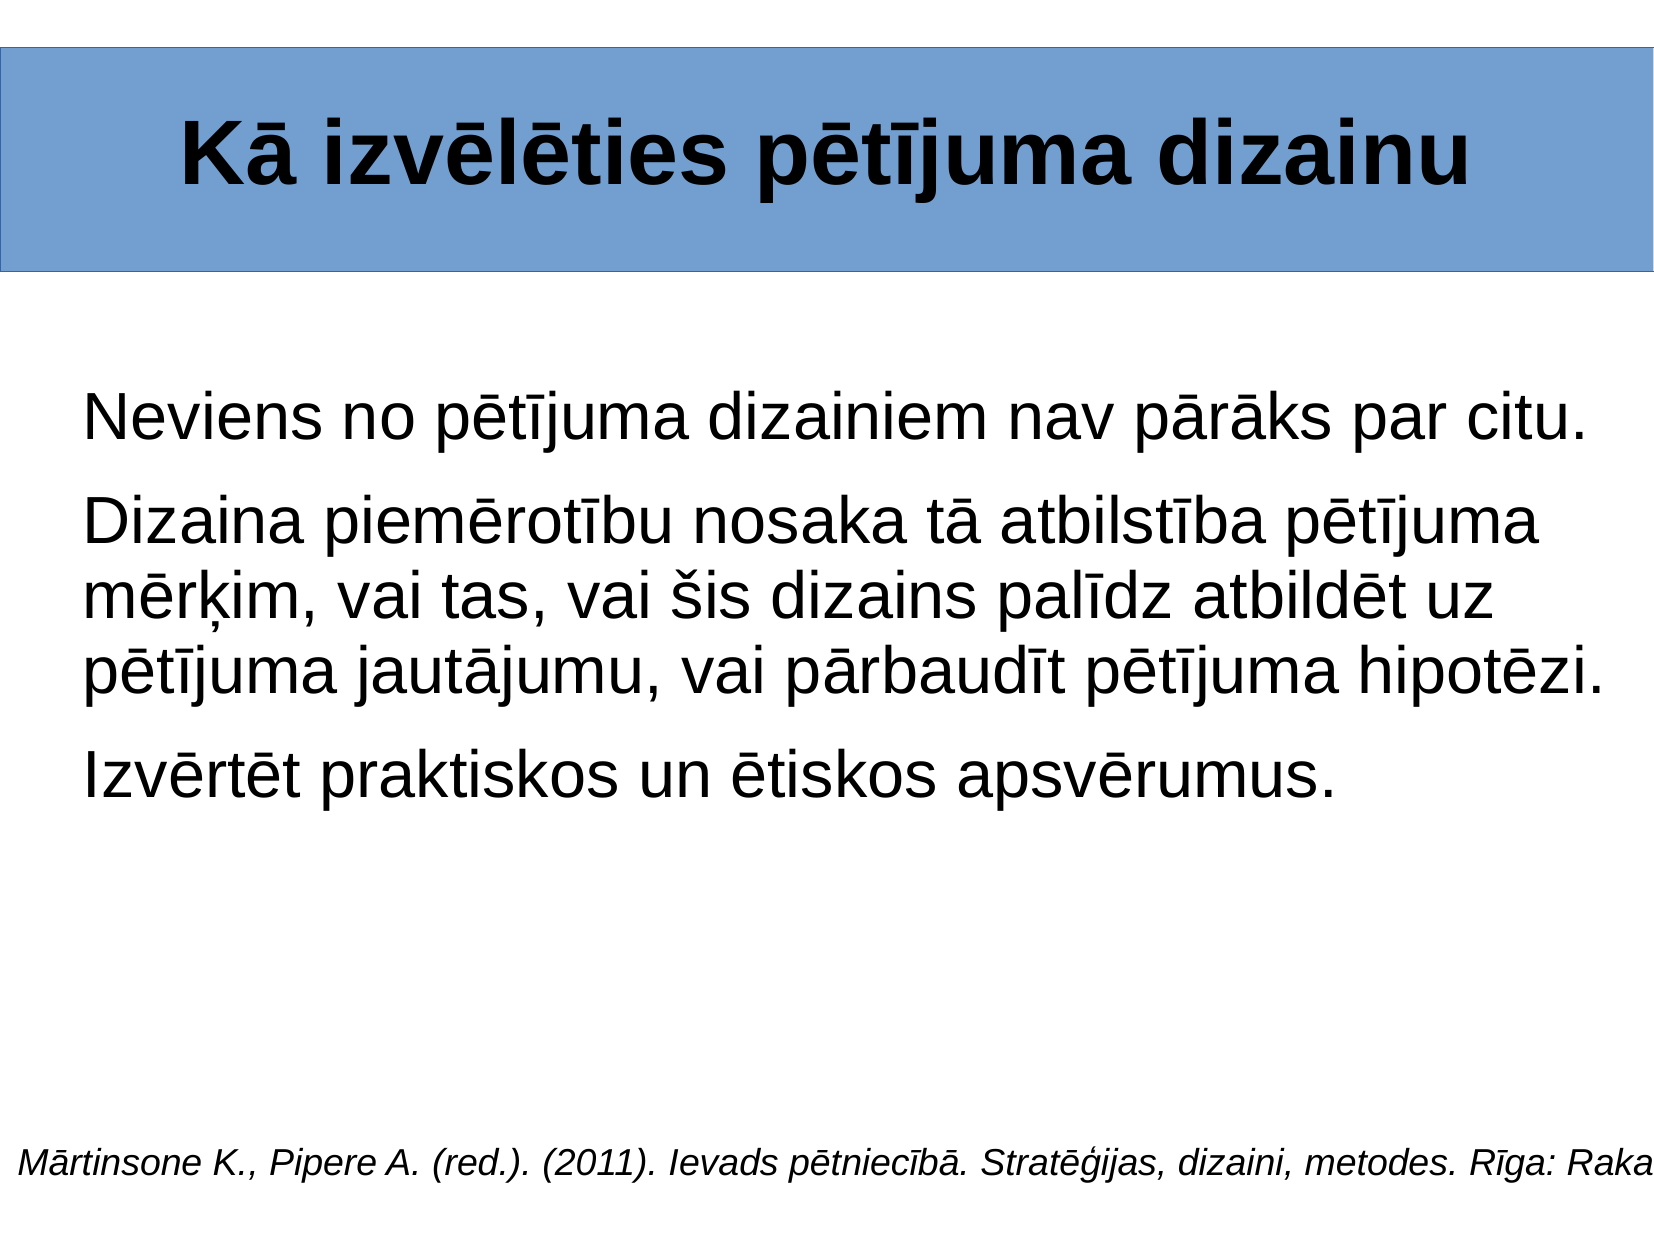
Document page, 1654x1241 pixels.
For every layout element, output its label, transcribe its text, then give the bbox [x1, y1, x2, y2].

list Neviens no pētījuma dizainiem nav pārāks par citu. Dizaina piemērotību nosaka tā atbilstība pētījuma mērķim, vai tas, vai šis dizains palīdz atbildēt uz pētījuma jautājumu, vai pārbaudīt pētījuma hipotēzi. Izvērtēt praktiskos un ētiskos apsvērumus. [82, 378, 1619, 1099]
text_box Mārtinsone K., Pipere A. (red.). (2011). Ievads pētniecībā. Stratēģijas, dizaini, metodes. Rīga: Raka [2, 1133, 1654, 1191]
text_box [0, 47, 1654, 272]
title Kā izvēlēties pētījuma dizainu [82, 49, 1571, 257]
